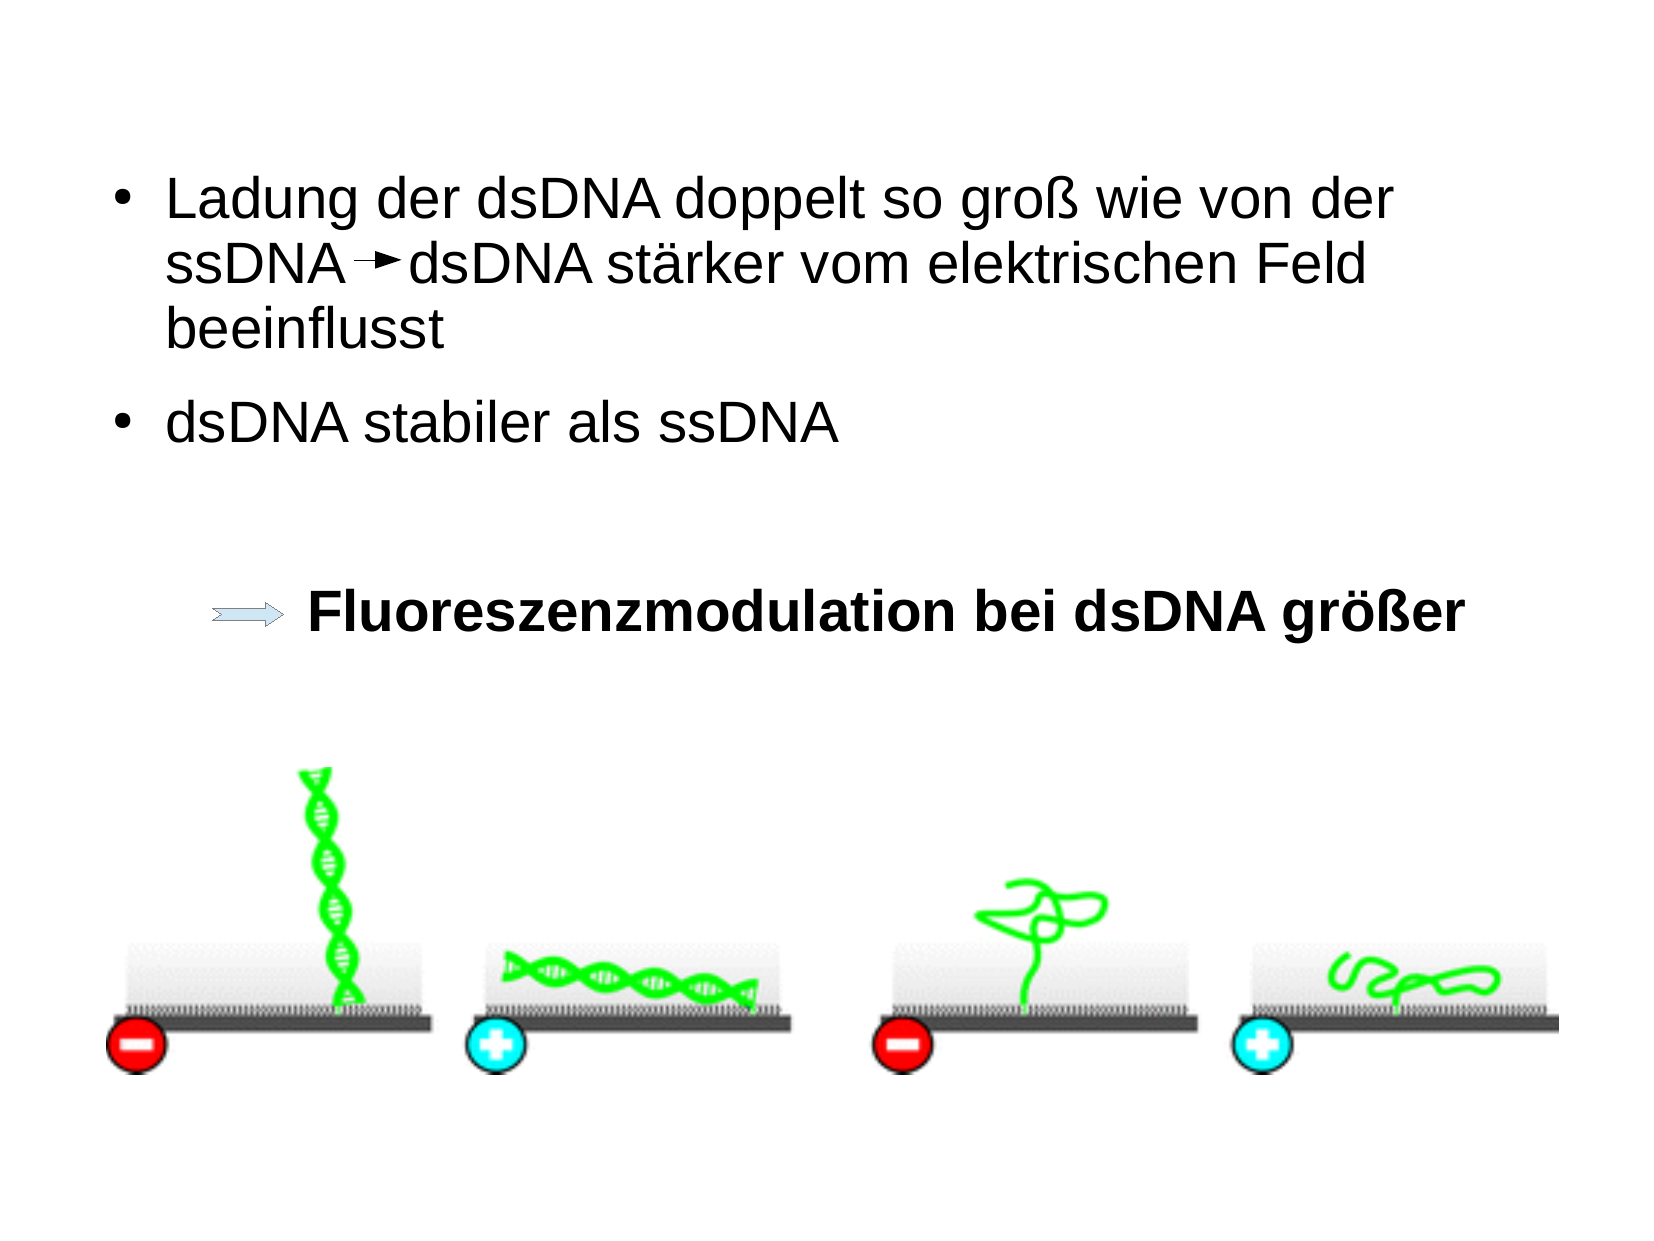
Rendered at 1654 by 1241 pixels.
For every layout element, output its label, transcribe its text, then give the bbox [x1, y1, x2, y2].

picture [106, 767, 1559, 1075]
list Ladung der dsDNA doppelt so groß wie von der ssDNA dsDNA stärker vom elektrischen Feld beeinflusst dsDNA stabiler als ssDNA Fluoreszenzmodulation bei dsDNA größer [94, 165, 1583, 645]
text_box [212, 602, 284, 627]
